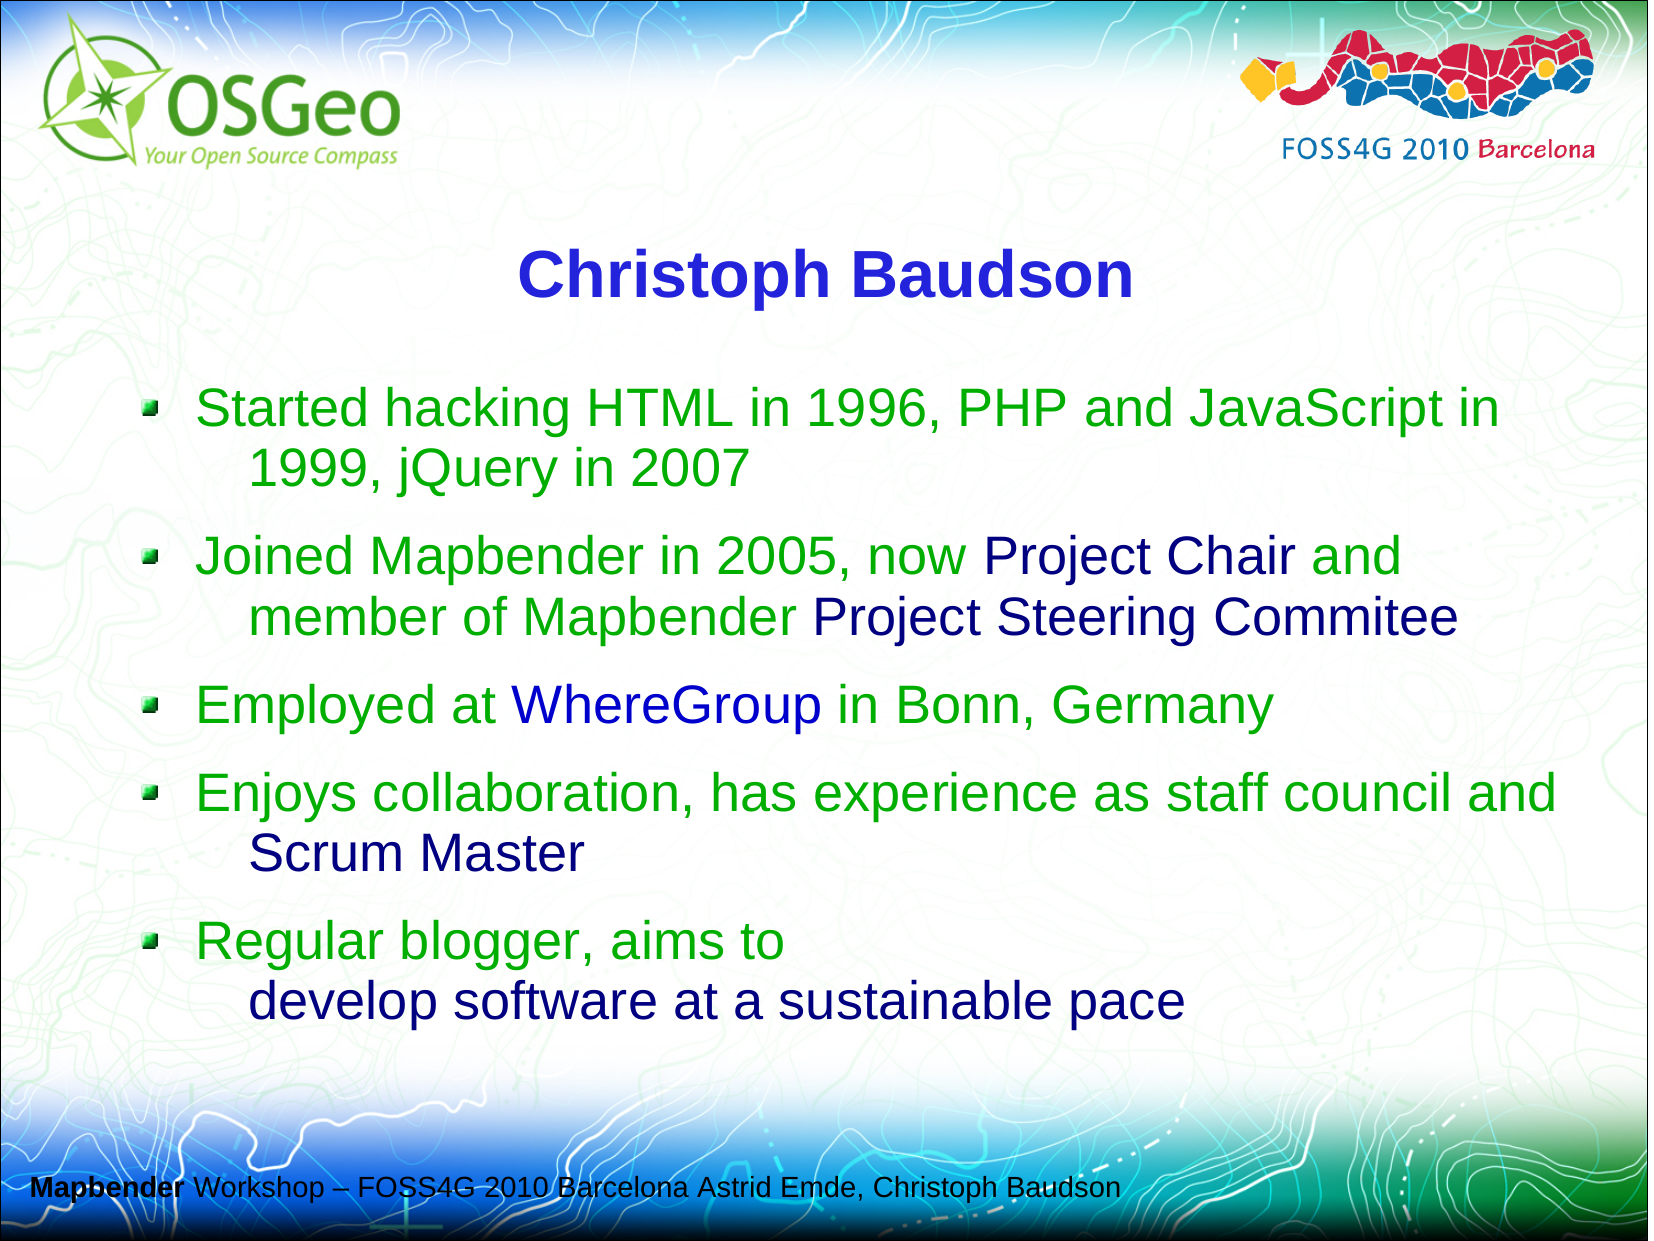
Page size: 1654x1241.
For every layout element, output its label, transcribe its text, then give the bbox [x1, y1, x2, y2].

list Started hacking HTML in 1996, PHP and JavaScript in 1999, jQuery in 2007 Joined Mapbender in 2005, now Project Chair and member of Mapbender Project Steering Commitee Employed at WhereGroup in Bonn, Germany Enjoys collaboration, has experience as staff council and Scrum Master Regular blogger, aims to develop software at a sustainable pace [106, 377, 1595, 1182]
picture [1, 1, 1647, 1240]
title Christoph Baudson [82, 208, 1571, 342]
